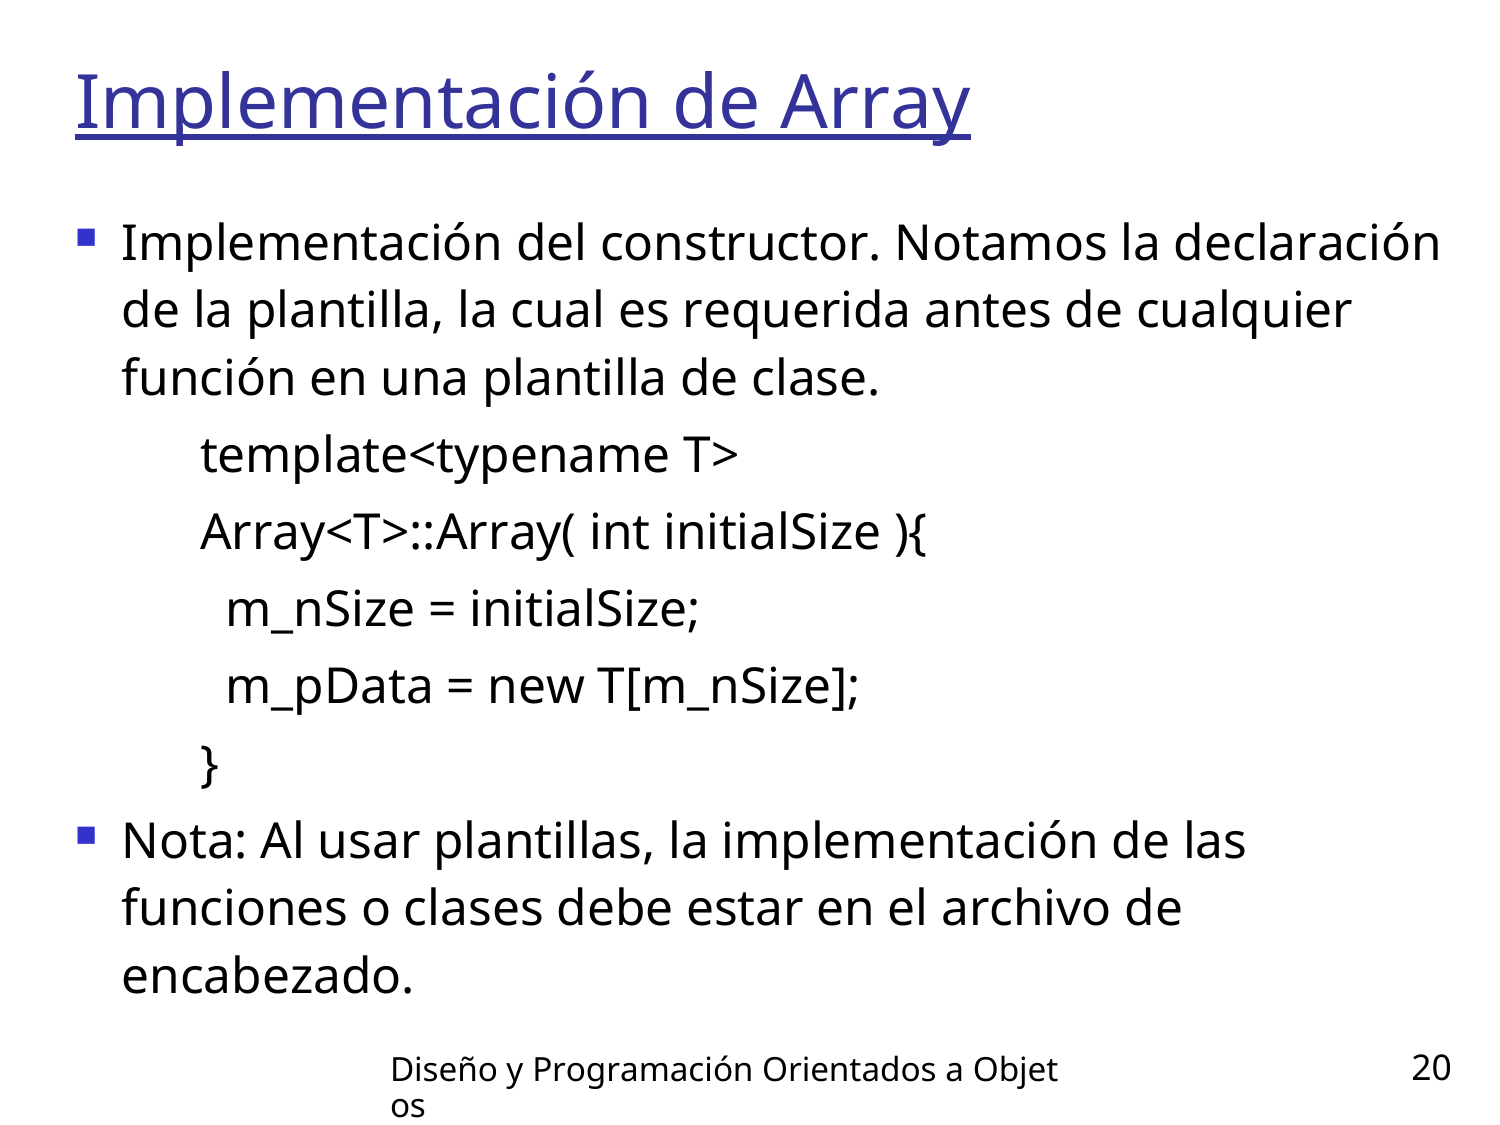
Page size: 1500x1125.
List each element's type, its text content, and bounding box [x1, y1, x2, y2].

title Implementación de Array [75, 18, 1466, 181]
list Implementación del constructor. Notamos la declaración de la plantilla, la cual es requerida antes de cualquier función en una plantilla de clase. template<typename T> Array<T>::Array( int initialSize )‏{ m_nSize = initialSize; m_pData = new T[m_nSize]; } Nota: Al usar plantillas, la implementación de las funciones o clases debe estar en el archivo de encabezado. [75, 207, 1462, 1013]
